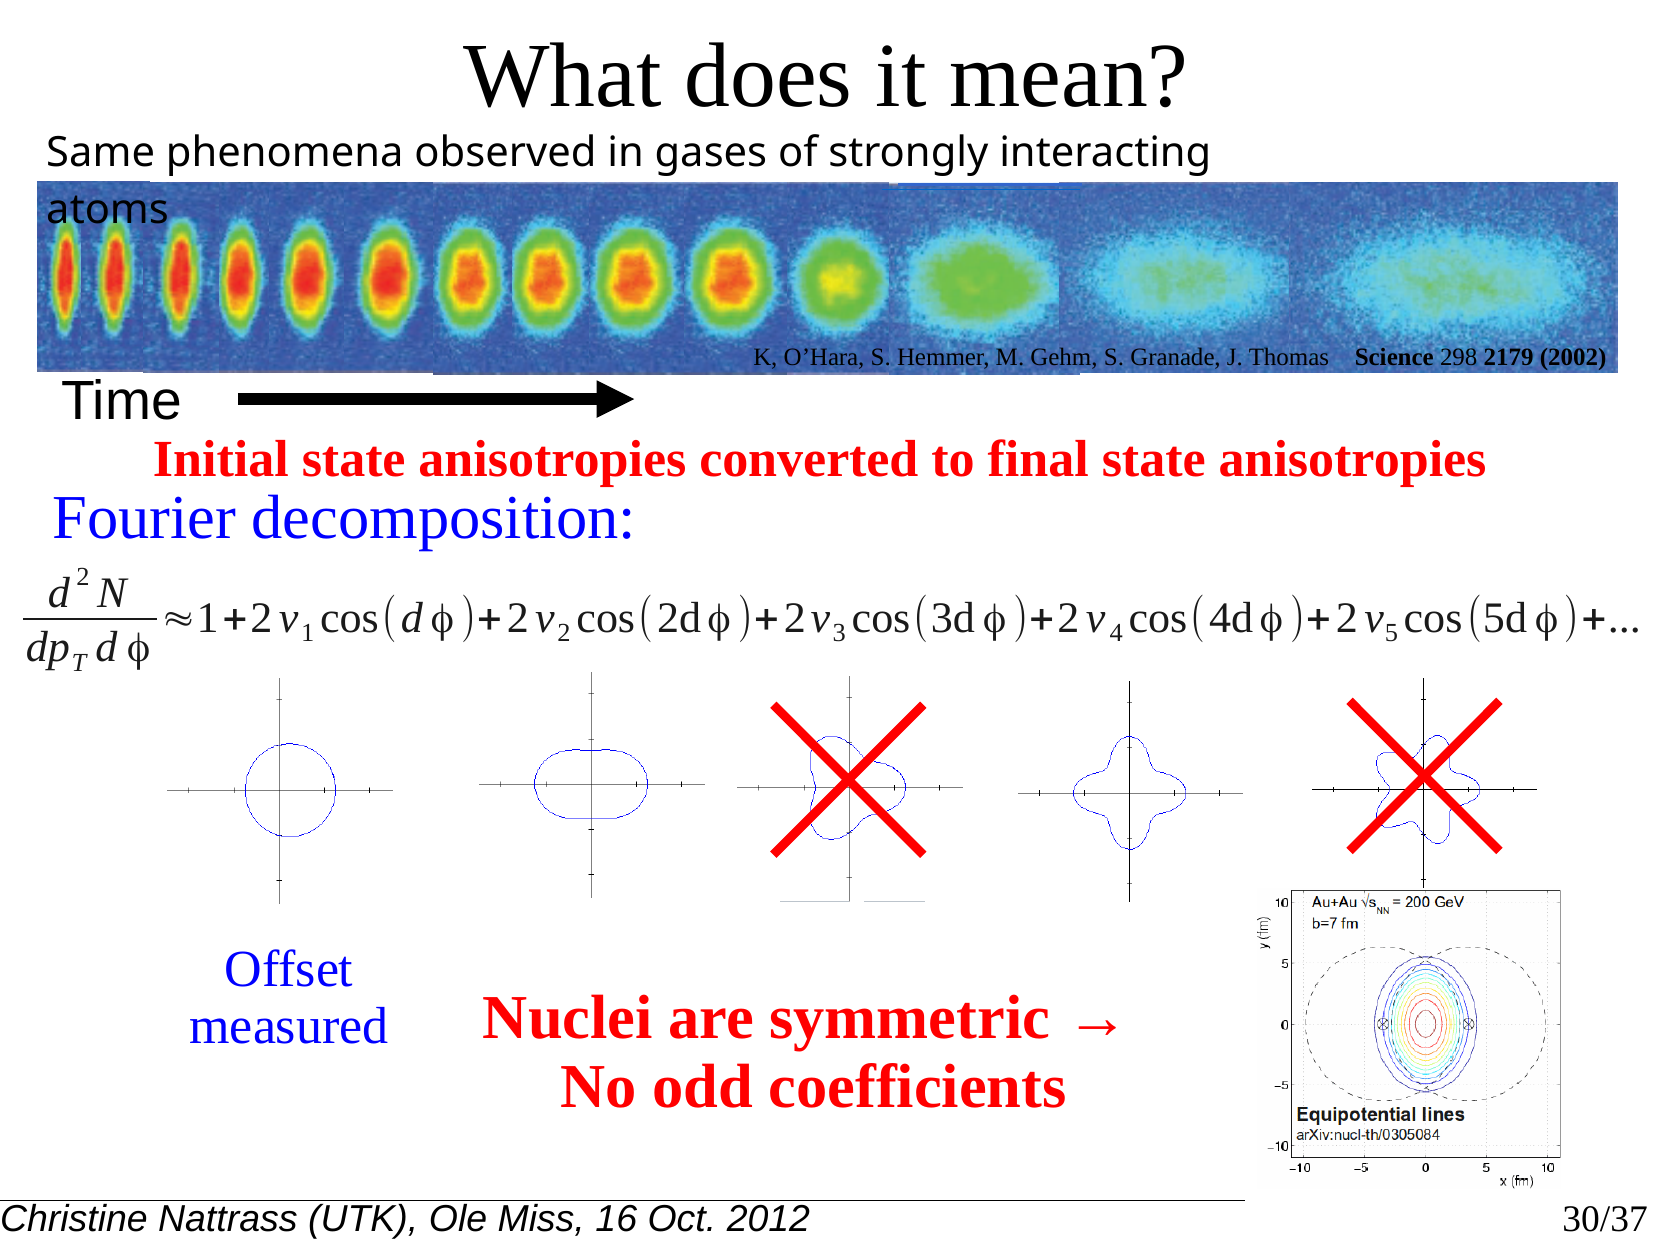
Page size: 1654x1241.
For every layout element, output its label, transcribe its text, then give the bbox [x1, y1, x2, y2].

picture [1257, 678, 1561, 1189]
picture [1018, 681, 1243, 902]
text_box K, O’Hara, S. Hemmer, M. Gehm, S. Granade, J. Thomas Science 298 2179 (2002) [594, 332, 1628, 379]
picture [479, 678, 705, 898]
text_box Offset measured [157, 932, 421, 1063]
text_box Same phenomena observed in gases of strongly interacting atoms [31, 114, 1328, 246]
text_box Initial state anisotropies converted to final state anisotropies [138, 422, 1563, 496]
title What does it mean? [82, 19, 1571, 131]
picture [37, 182, 1618, 375]
picture [167, 678, 393, 904]
text_box Nuclei are symmetric → No odd coefficients [412, 975, 1200, 1129]
picture [737, 678, 963, 902]
text_box Time [46, 356, 197, 439]
text_box Fourier decomposition: [37, 475, 900, 560]
chart [14, 561, 1648, 678]
